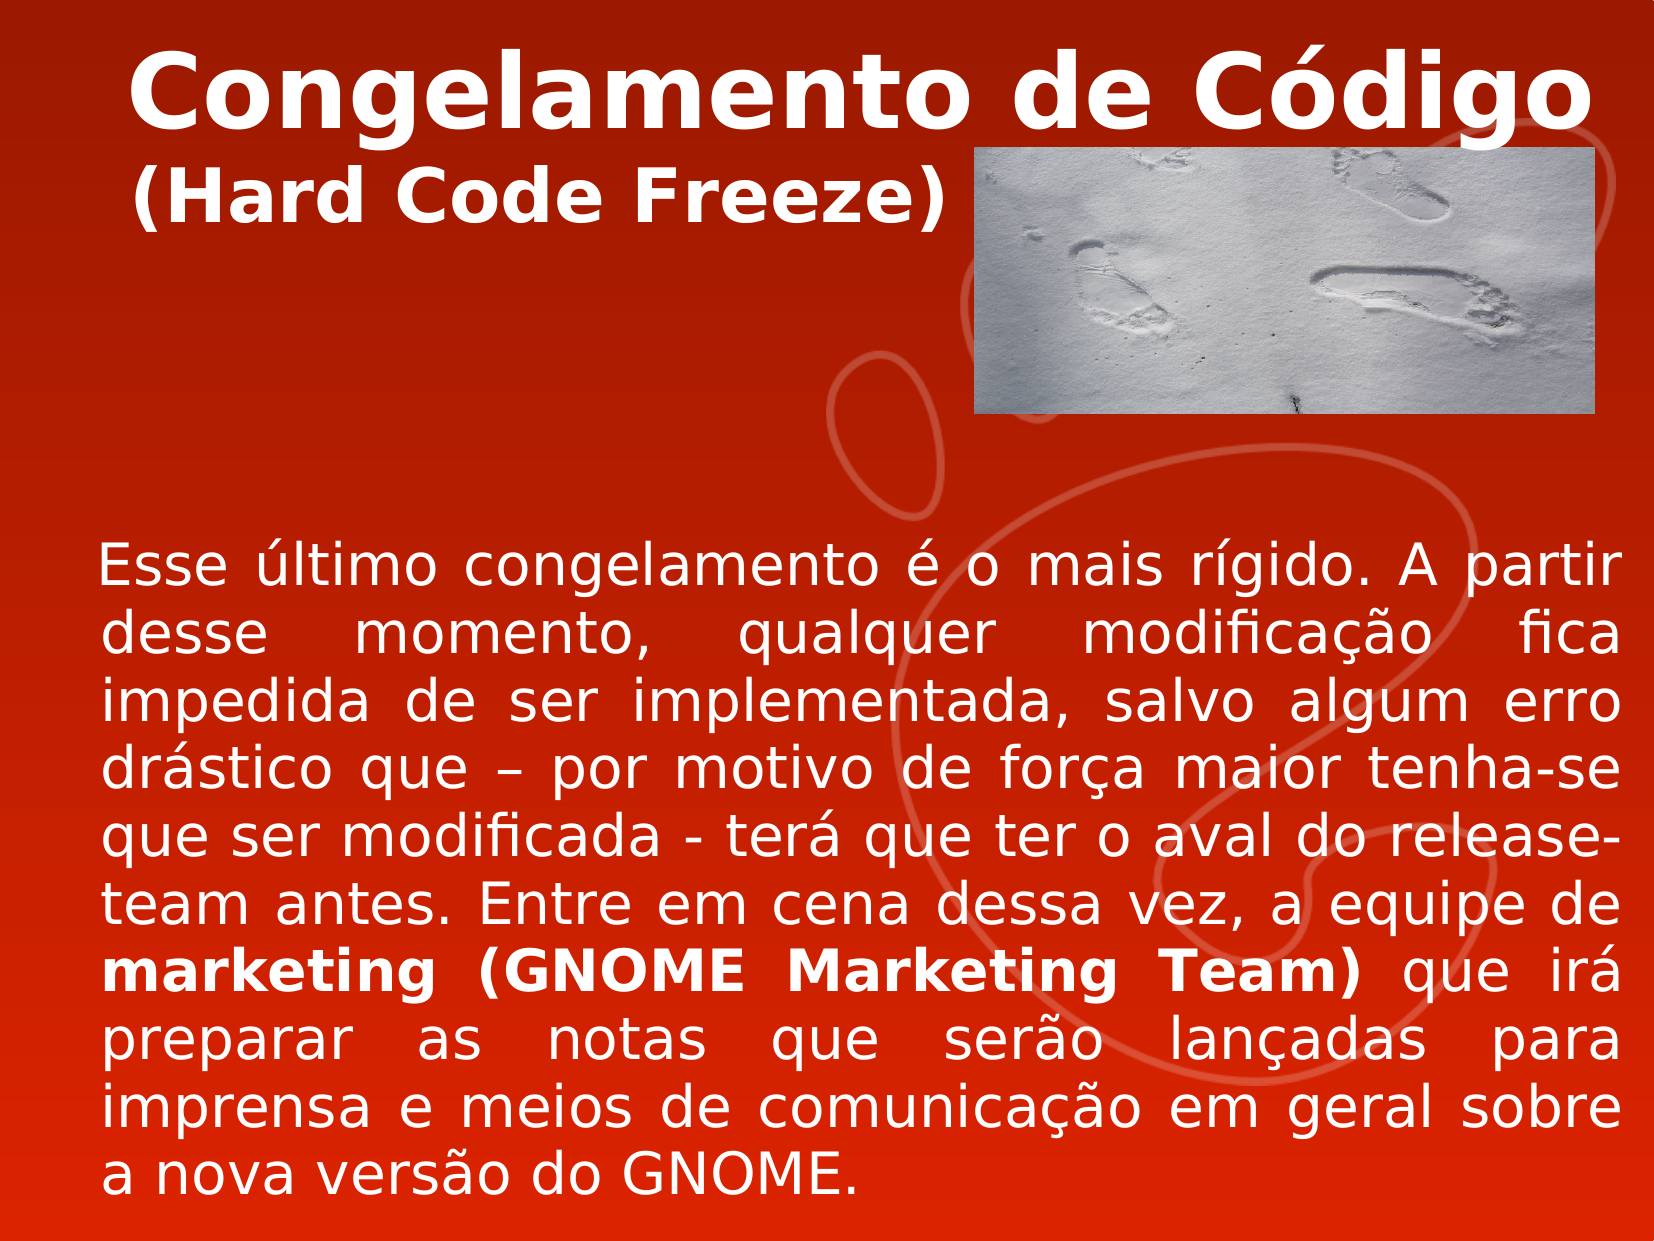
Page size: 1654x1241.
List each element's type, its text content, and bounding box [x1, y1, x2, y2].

list Esse último congelamento é o mais rígido. A partir desse momento, qualquer modificação fica impedida de ser implementada, salvo algum erro drástico que – por motivo de força maior tenha-se que ser modificada - terá que ter o aval do release-team antes. Entre em cena dessa vez, a equipe de marketing (GNOME Marketing Team) que irá preparar as notas que serão lançadas para imprensa e meios de comunicação em geral sobre a nova versão do GNOME. [29, 531, 1625, 1209]
title Congelamento de Código (Hard Code Freeze) [59, 0, 1625, 531]
